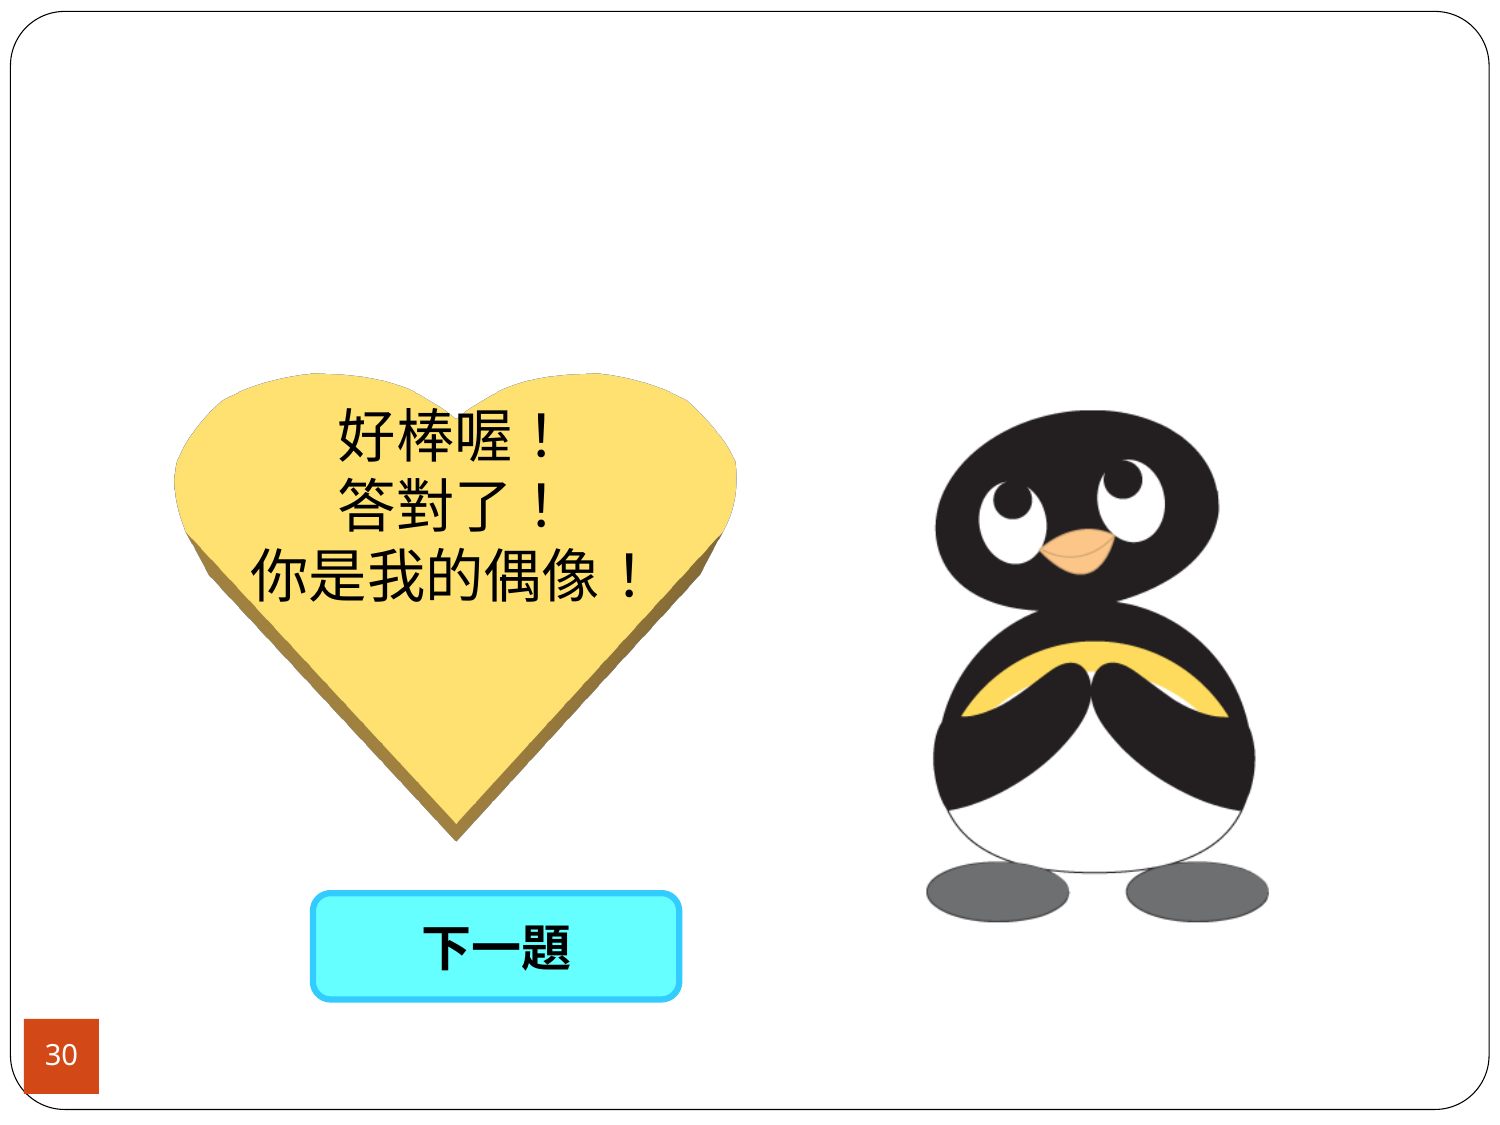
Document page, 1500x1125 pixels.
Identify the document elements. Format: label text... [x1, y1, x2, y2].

text_box 下一題 [312, 893, 680, 1000]
text_box 30 [23, 1018, 99, 1094]
text_box 下一題 [462, 418, 469, 442]
text_box 下一題 [176, 375, 735, 820]
picture [832, 243, 1285, 953]
